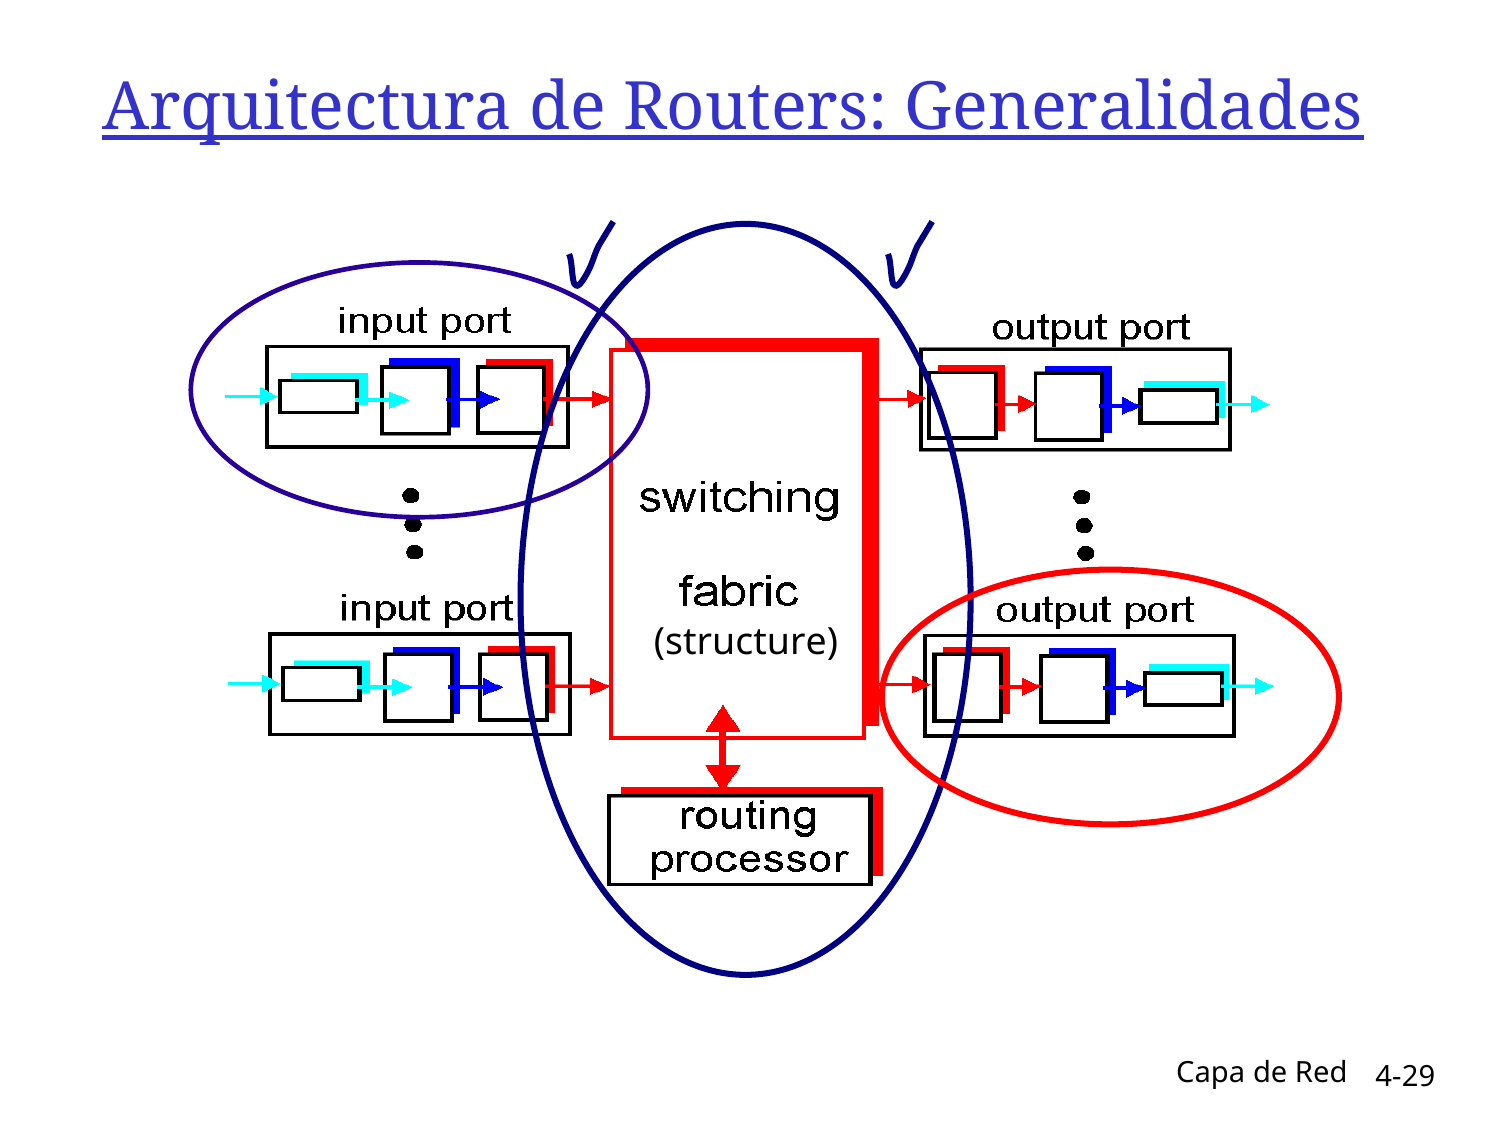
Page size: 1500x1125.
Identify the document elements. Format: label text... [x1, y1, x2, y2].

picture [885, 602, 967, 777]
picture [896, 789, 1276, 886]
picture [225, 461, 595, 886]
text_box (structure) [639, 614, 854, 671]
title Arquitectura de Routers: Generalidades [87, 15, 1426, 196]
picture [524, 307, 967, 886]
picture [225, 307, 240, 318]
picture [533, 317, 645, 497]
picture [892, 307, 1276, 605]
picture [947, 573, 1276, 821]
picture [225, 307, 596, 514]
